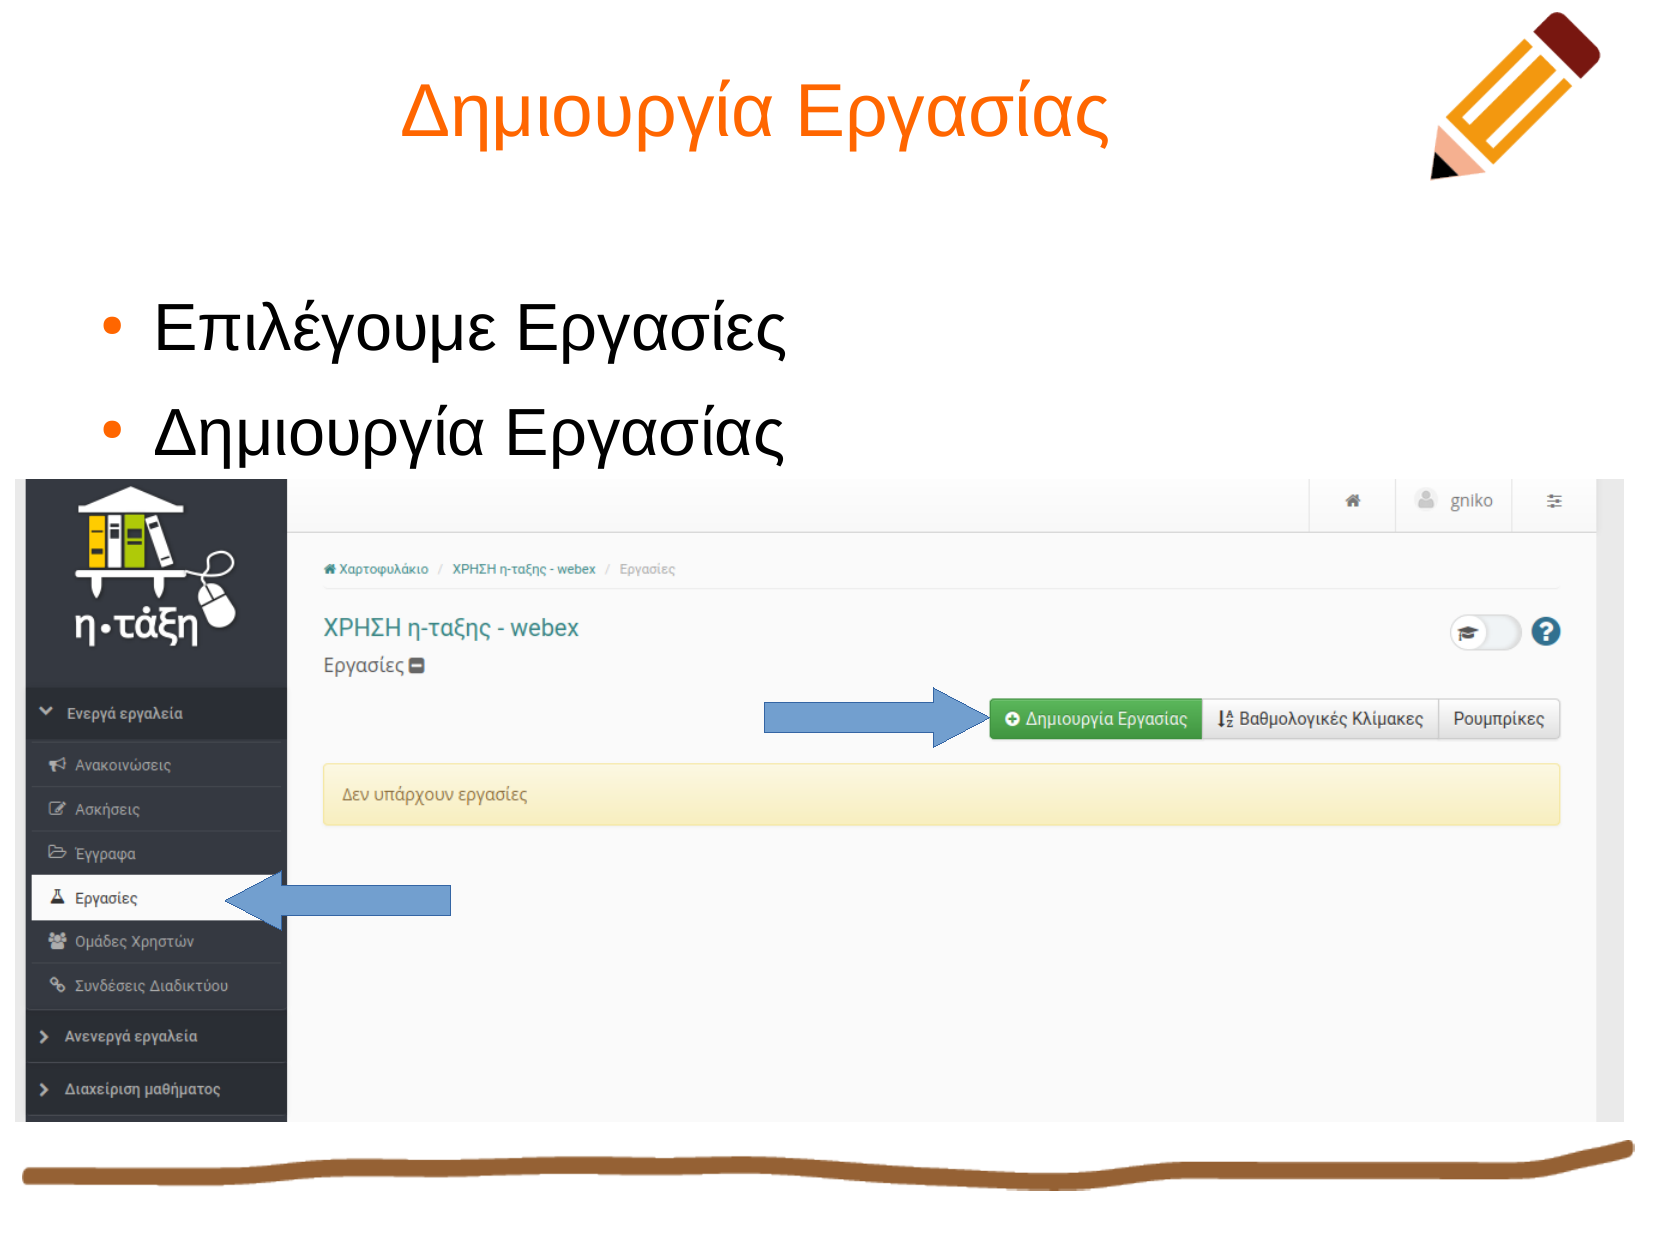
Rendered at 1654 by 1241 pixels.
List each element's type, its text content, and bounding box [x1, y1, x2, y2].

text_box [225, 870, 451, 931]
text_box [764, 687, 990, 748]
list Επιλέγουμε Εργασίες Δημιουργία Εργασίας [82, 290, 1571, 479]
picture [1430, 12, 1601, 181]
picture [22, 1140, 1635, 1191]
title Δημιουργία Εργασίας [82, 49, 1430, 172]
picture [15, 479, 1624, 1123]
